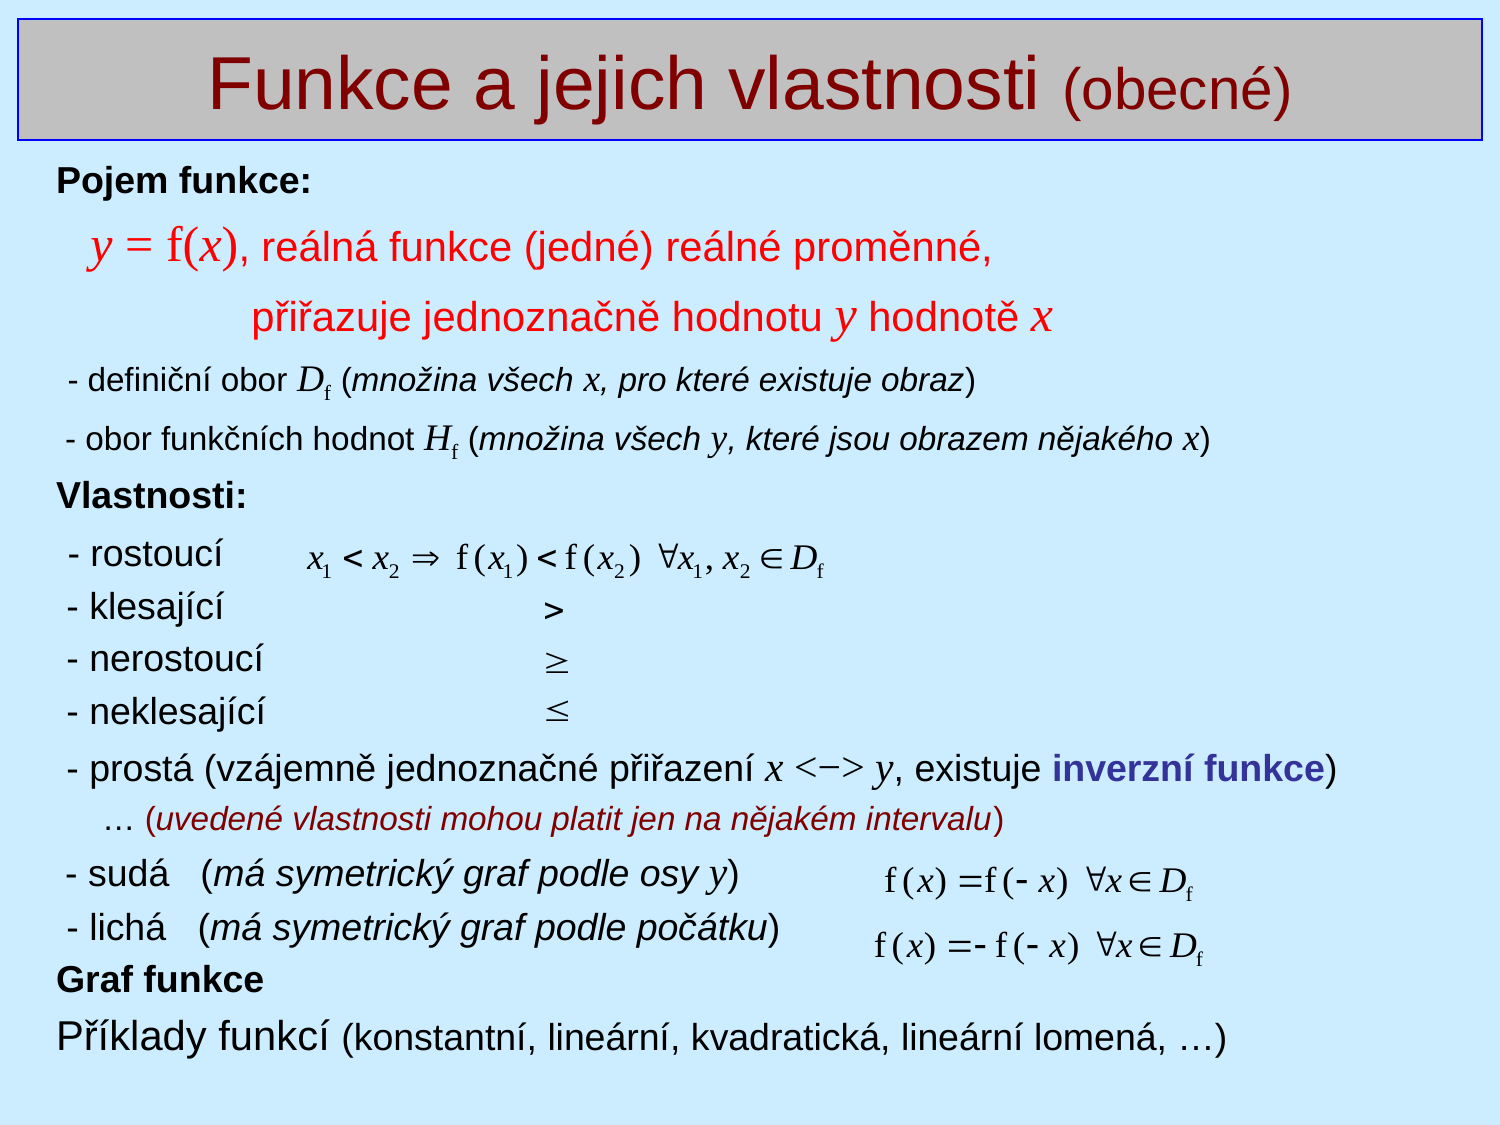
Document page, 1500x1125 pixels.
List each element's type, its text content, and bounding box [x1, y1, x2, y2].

picture [879, 856, 1203, 911]
picture [537, 691, 569, 728]
picture [868, 920, 1213, 976]
picture [300, 533, 834, 588]
title Funkce a jejich vlastnosti (obecné) [17, 19, 1483, 140]
picture [537, 597, 569, 628]
text_box Pojem funkce: y = f(x), reálná funkce (jedné) reálné proměnné, přiřazuje jednoznačně hodnotu y hodnotě x - definiční obor Df (množina všech x, pro které existuje obraz) - obor funkčních hodnot Hf (množina všech y, které jsou obrazem nějakého x) Vlastnosti: - rostoucí - klesající - nerostoucí - neklesající - prostá (vzájemně jednoznačné přiřazení x <−> y, existuje inverzní funkce) … (uvedené vlastnosti mohou platit jen na nějakém intervalu) - sudá (má symetrický graf podle osy y) - lichá (má symetrický graf podle počátku) Graf funkce Příklady funkcí (konstantní, lineární, kvadratická, lineární lomená, …) [41, 148, 1500, 1007]
picture [537, 643, 569, 680]
